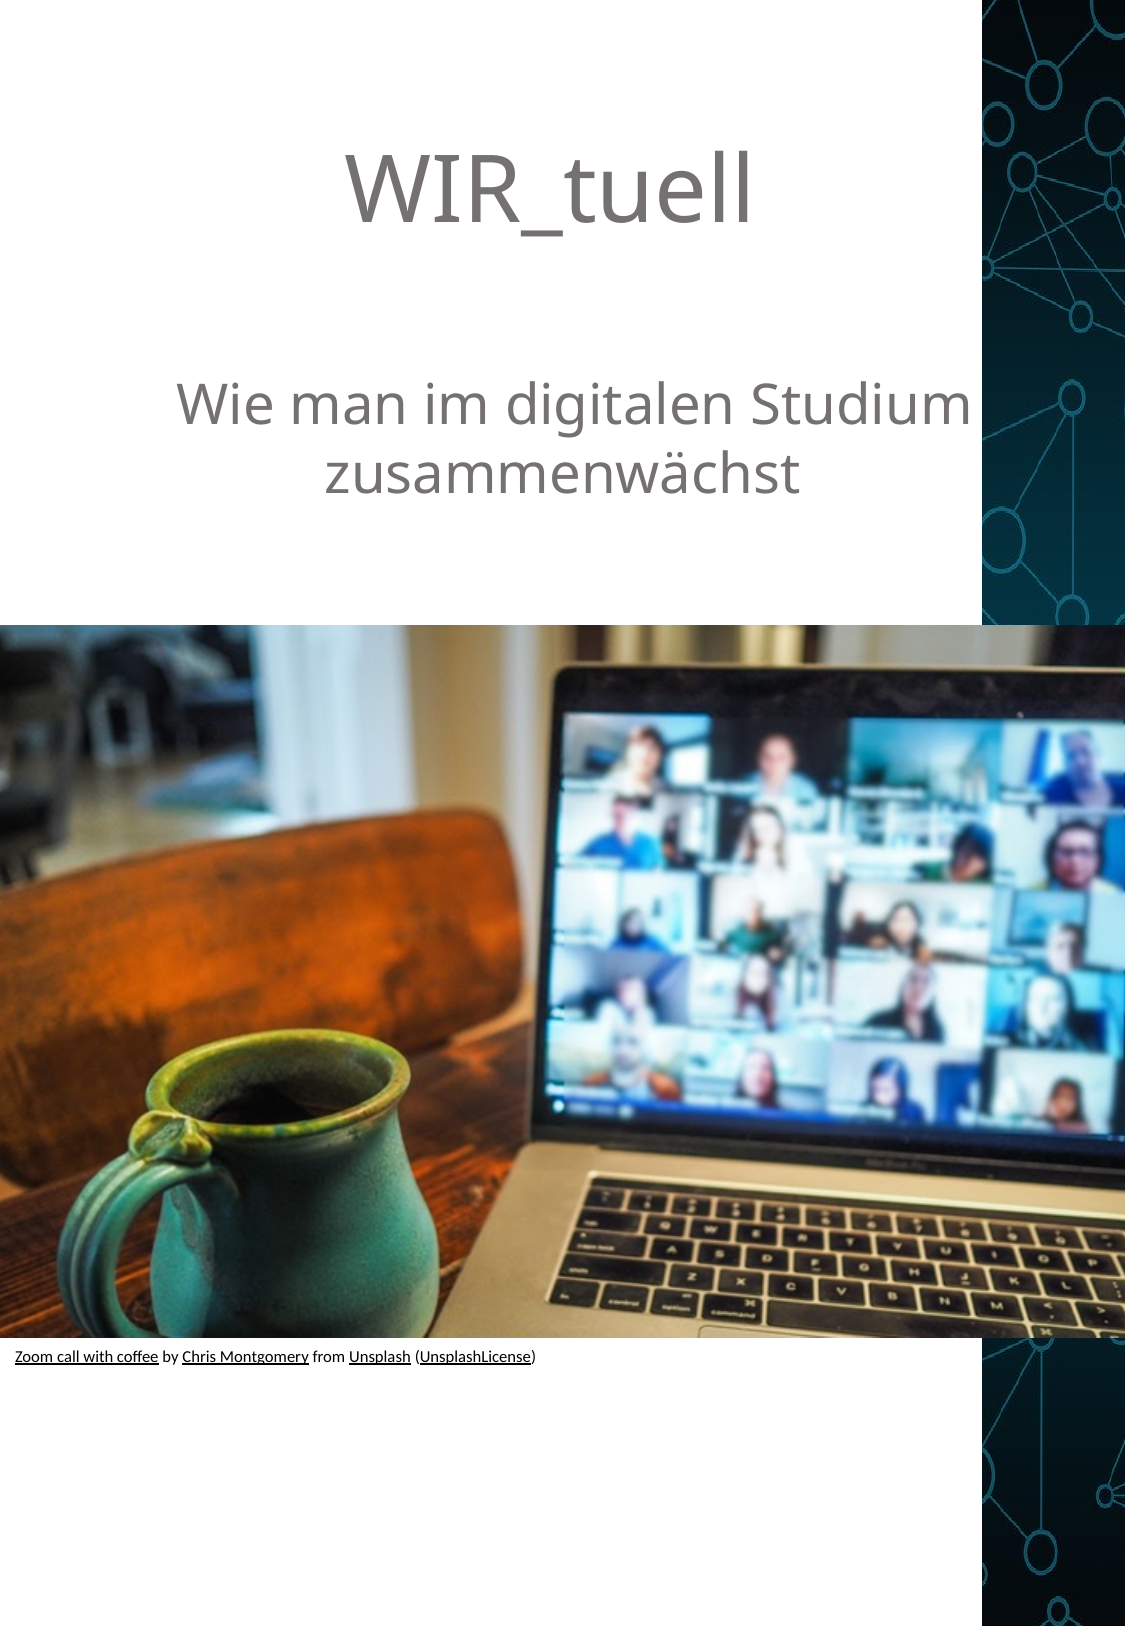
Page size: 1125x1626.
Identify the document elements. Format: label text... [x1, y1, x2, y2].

text_box Zoom call with coffee by Chris Montgomery from Unsplash (Unsplash License) [0, 1337, 565, 1374]
title WIR_tuell Wie man im digitalen Studium zusammenwächst [84, 59, 1041, 625]
picture [0, 625, 1125, 1338]
